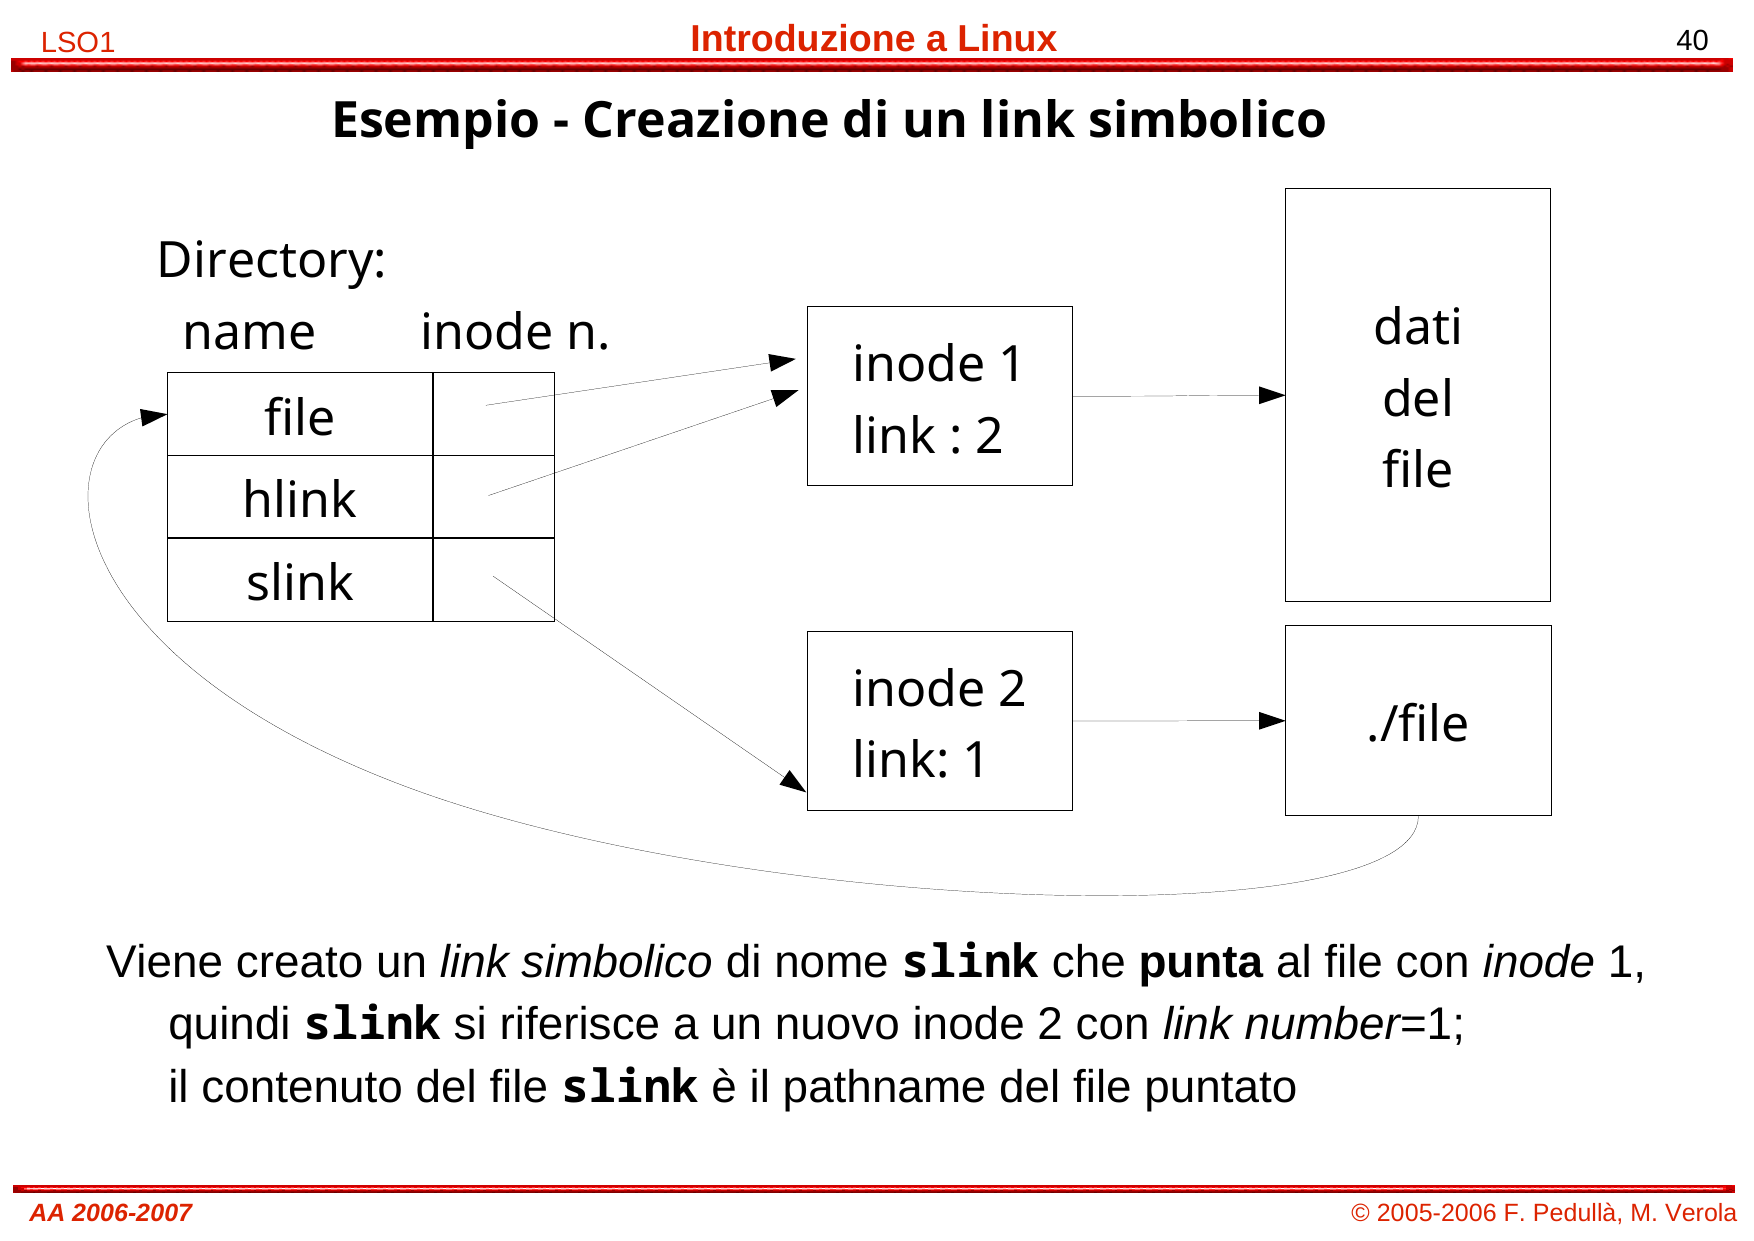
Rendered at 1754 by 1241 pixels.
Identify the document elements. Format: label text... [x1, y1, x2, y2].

text_box ./file [1285, 625, 1552, 816]
text_box file [167, 377, 433, 455]
text_box inode 2 link: 1 [807, 631, 1073, 811]
picture [11, 58, 1733, 72]
text_box dati del file [1285, 188, 1551, 602]
title Esempio - Creazione di un link simbolico [331, 77, 1434, 163]
list Viene creato un link simbolico di nome slink che punta al file con inode 1, quindi slink si riferisce a un nuovo inode 2 con link number=1; il contenuto del file slink è il pathname del file puntato [106, 928, 1660, 1111]
text_box inode 1 link : 2 [807, 306, 1073, 486]
text_box Directory: name inode n. [156, 220, 672, 377]
text_box slink [167, 537, 433, 622]
picture [13, 1185, 1735, 1193]
text_box hlink [167, 455, 433, 537]
